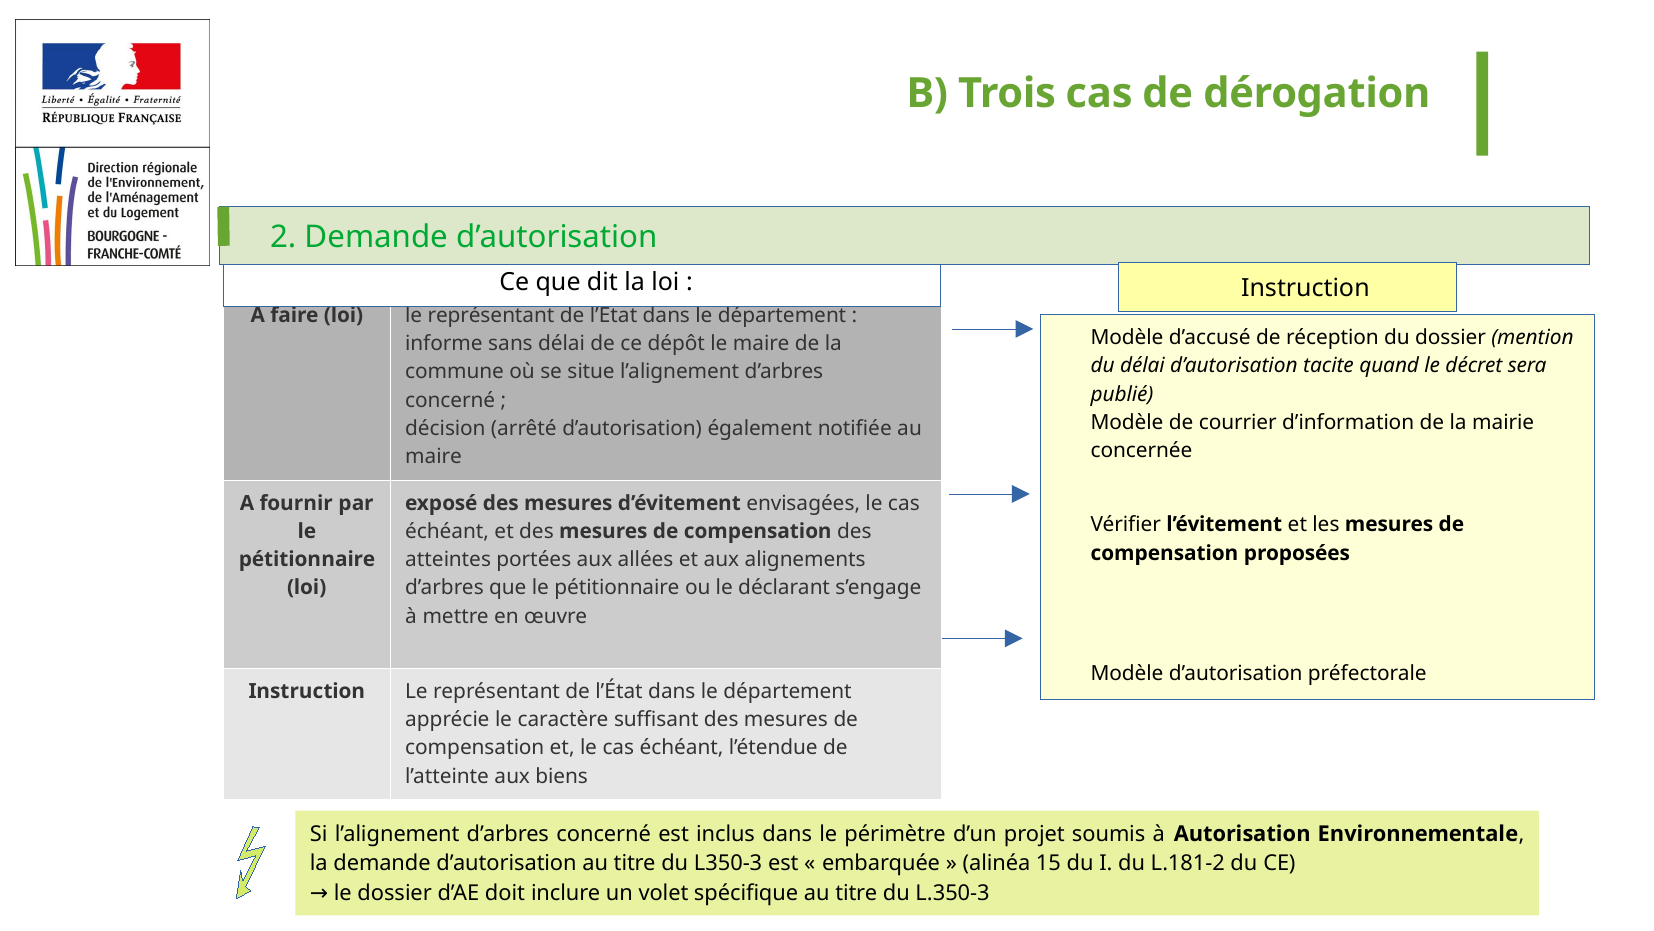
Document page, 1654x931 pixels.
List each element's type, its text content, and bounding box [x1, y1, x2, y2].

table_cell A fournir par le pétitionnaire (loi) [224, 481, 390, 668]
text_box Si l’alignement d’arbres concerné est inclus dans le périmètre d’un projet soumis à Autorisation Environnementale, la demande d’autorisation au titre du L350-3 est « embarquée » (alinéa 15 du I. du L.181-2 du CE) → le dossier d’AE doit inclure un volet spécifique au titre du L.350-3 [295, 810, 1539, 916]
text_box Modèle d’accusé de réception du dossier (mention du délai d’autorisation tacite quand le décret sera publié) Modèle de courrier d’information de la mairie concernée Vérifier l’évitement et les mesures de compensation proposées Modèle d’autorisation préfectorale [1040, 314, 1595, 700]
table_cell exposé des mesures d’évitement envisagées, le cas échéant, et des mesures de compensation des atteintes portées aux allées et aux alignements d’arbres que le pétitionnaire ou le déclarant s’engage à mettre en œuvre [391, 481, 941, 668]
table_header le représentant de l’État dans le département : informe sans délai de ce dépôt le maire de la commune où se situe l’alignement d’arbres concerné ; décision (arrêté d’autorisation) également notifiée au maire [391, 307, 941, 480]
picture [15, 19, 210, 266]
table_cell Instruction [224, 669, 390, 799]
text_box 2. Demande d’autorisation [219, 206, 1590, 265]
text_box B) Trois cas de dérogation [891, 54, 1476, 172]
table_header A faire (loi) [224, 307, 390, 480]
text_box Ce que dit la loi : [223, 265, 941, 307]
table_cell Le représentant de l’État dans le département apprécie le caractère suffisant des mesures de compensation et, le cas échéant, l’étendue de l’atteinte aux biens [391, 669, 941, 799]
text_box Instruction [1118, 262, 1457, 312]
text_box [236, 826, 266, 899]
